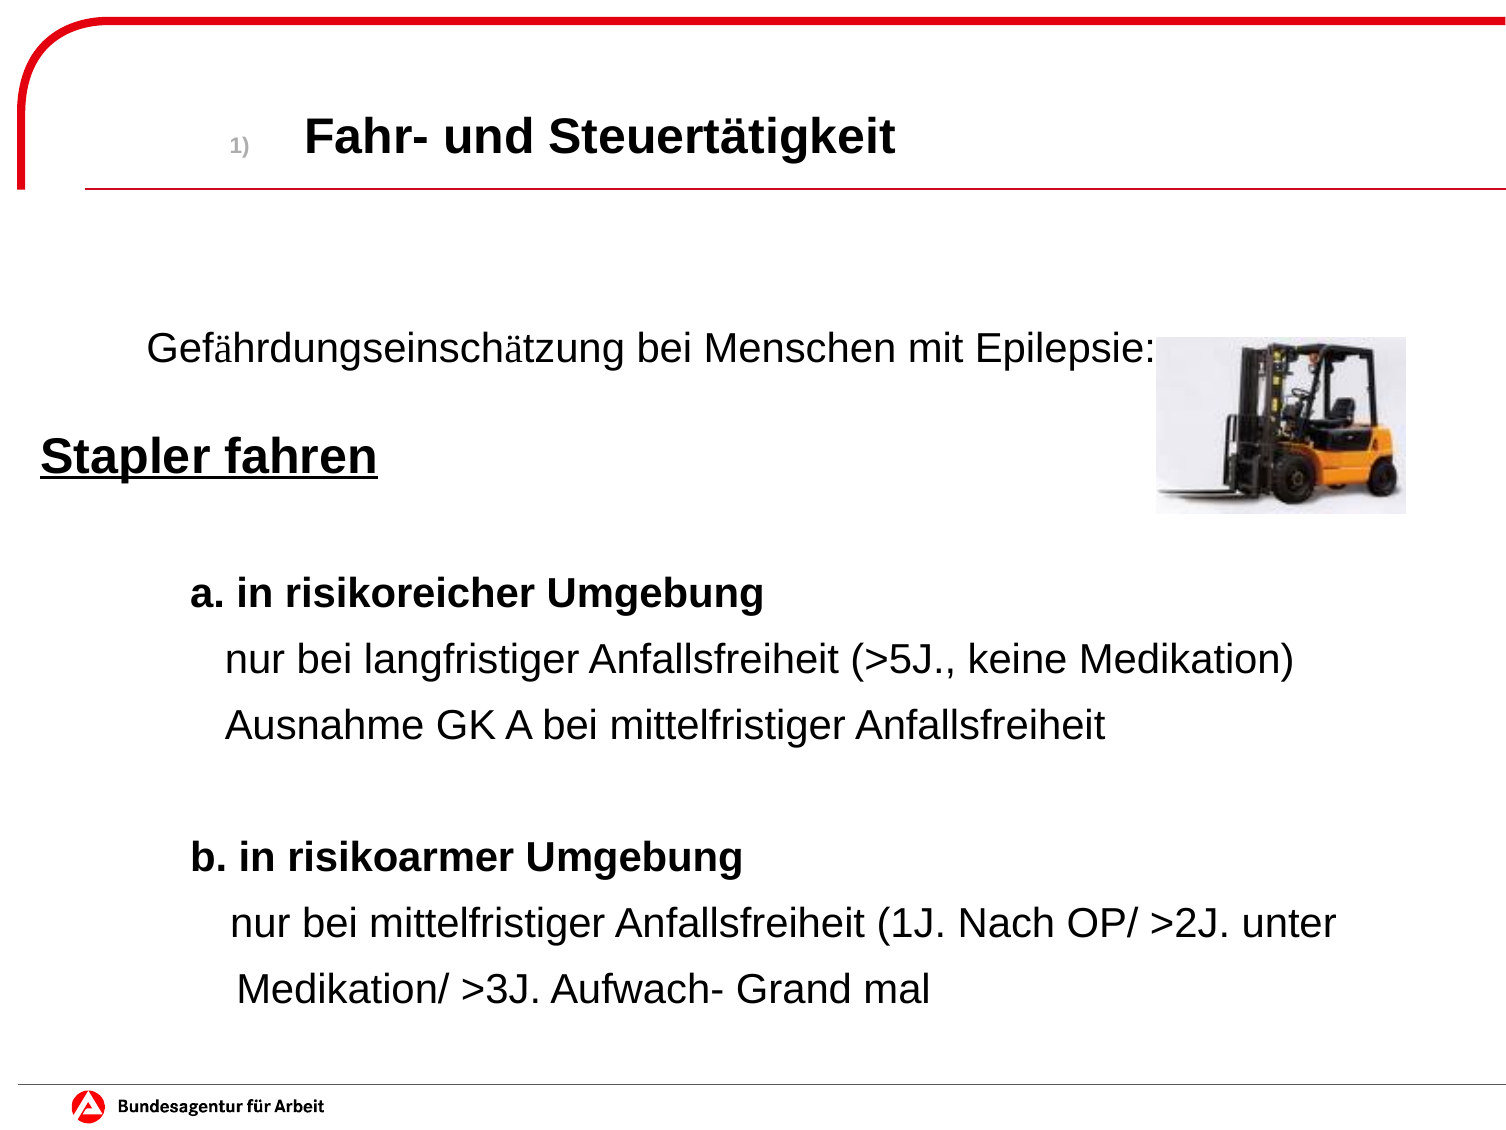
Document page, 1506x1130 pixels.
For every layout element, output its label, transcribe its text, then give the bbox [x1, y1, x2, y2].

text_box Gefährdungseinschätzung bei Menschen mit Epilepsie: [131, 318, 1172, 425]
picture [1156, 337, 1406, 514]
title Fahr- und Steuertätigkeit [214, 103, 1121, 164]
text_box Stapler fahren a. in risikoreicher Umgebung nur bei langfristiger Anfallsfreiheit (>5J., keine Medikation) Ausnahme GK A bei mittelfristiger Anfallsfreiheit b. in risikoarmer Umgebung nur bei mittelfristiger Anfallsfreiheit (1J. Nach OP/ >2J. unter Medikation/ >3J. Aufwach- Grand mal [25, 422, 1503, 1020]
